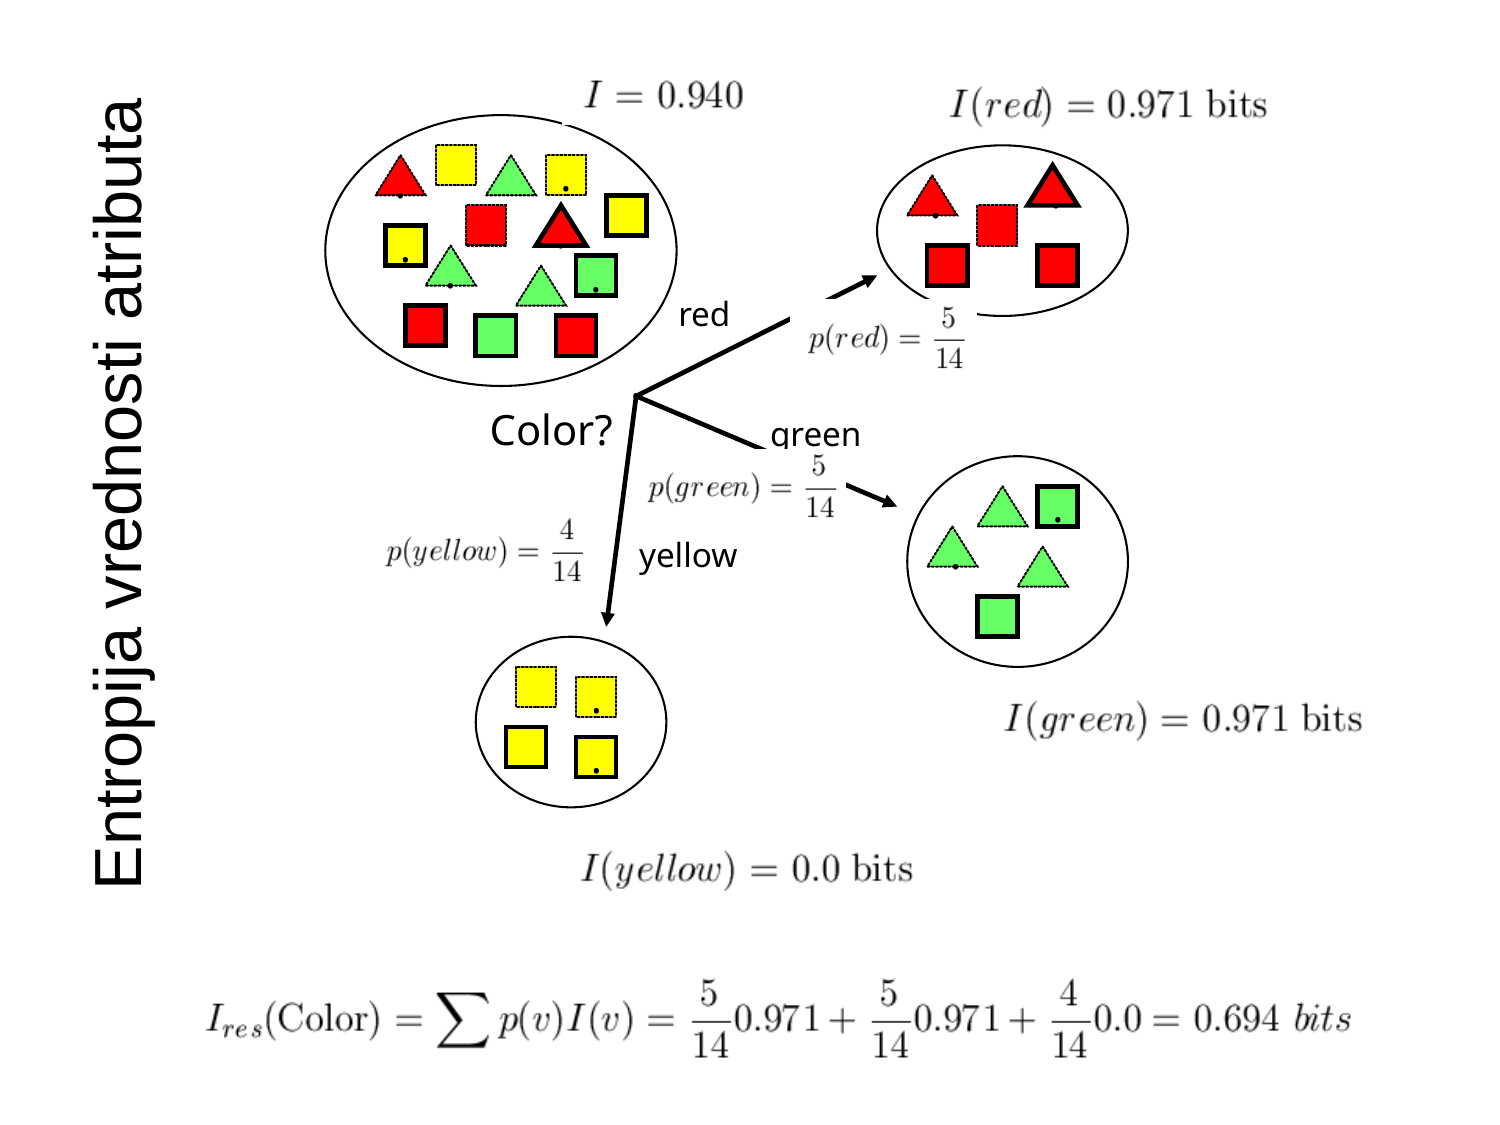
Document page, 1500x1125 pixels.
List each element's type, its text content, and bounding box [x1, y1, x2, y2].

text_box [977, 596, 1018, 637]
text_box Color? [474, 396, 628, 462]
text_box [515, 265, 567, 306]
picture [187, 974, 1368, 1072]
text_box [485, 155, 536, 196]
picture [937, 74, 1280, 138]
title Entropija vrednosti atributa [49, 37, 163, 976]
picture [637, 449, 846, 527]
text_box red [663, 285, 746, 341]
text_box [505, 726, 546, 768]
picture [987, 687, 1372, 751]
text_box . [385, 225, 426, 266]
text_box . [546, 155, 587, 196]
text_box [555, 315, 597, 356]
text_box . [425, 245, 476, 286]
text_box . [576, 736, 617, 778]
picture [562, 62, 757, 126]
text_box green [755, 405, 877, 462]
picture [375, 512, 594, 591]
text_box . [535, 205, 587, 246]
text_box . [1027, 165, 1078, 206]
text_box [1037, 245, 1078, 286]
text_box [465, 205, 506, 246]
text_box . [375, 155, 426, 196]
text_box [977, 205, 1018, 246]
text_box [606, 195, 647, 236]
text_box [405, 305, 446, 346]
text_box [977, 486, 1028, 527]
picture [790, 299, 977, 378]
text_box [515, 666, 556, 707]
text_box . [575, 255, 617, 296]
text_box [435, 145, 476, 186]
picture [562, 837, 932, 901]
text_box [927, 245, 968, 286]
text_box . [576, 676, 617, 717]
text_box yellow [624, 526, 753, 582]
text_box [475, 315, 516, 356]
text_box . [1037, 486, 1078, 527]
text_box [1017, 546, 1068, 587]
text_box green [775, 430, 785, 444]
text_box . [927, 526, 978, 567]
text_box . [907, 175, 958, 216]
